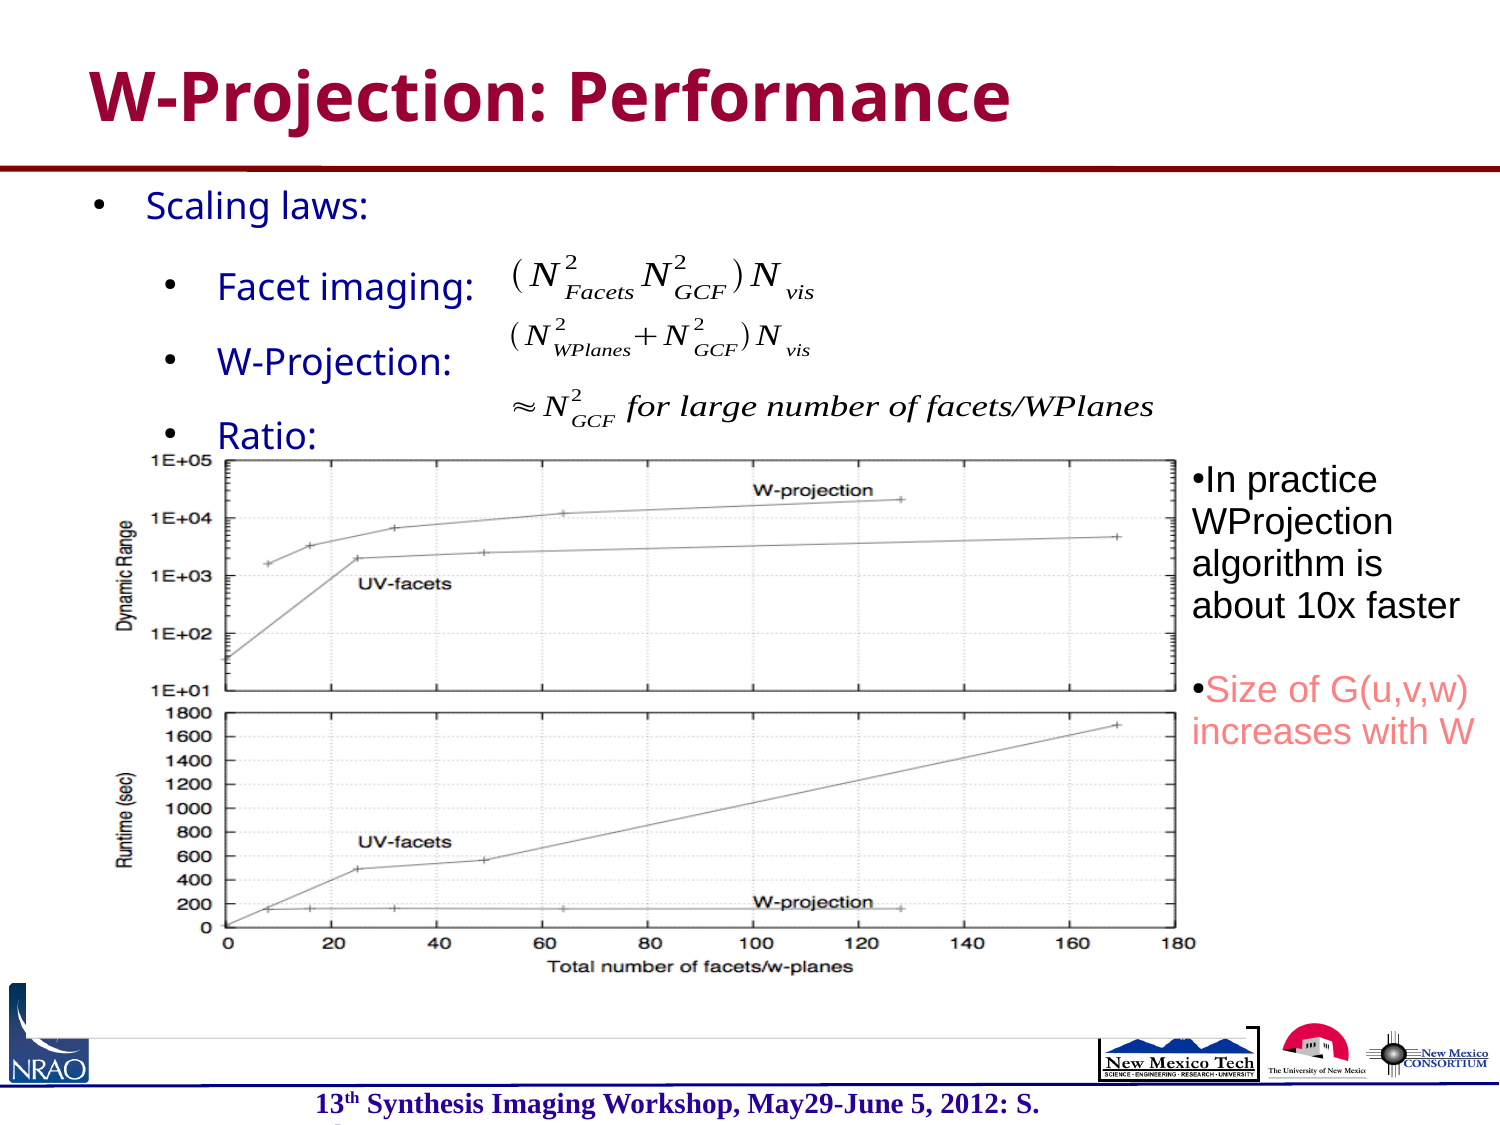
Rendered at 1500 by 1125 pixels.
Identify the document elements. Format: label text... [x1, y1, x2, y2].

picture [0, 172, 1500, 1125]
text_box In practice WProjection algorithm is about 10x faster Size of G(u,v,w) increases with W [1177, 451, 1500, 760]
chart [499, 310, 819, 362]
list Scaling laws: Facet imaging: W-Projection: Ratio: [75, 179, 1426, 503]
title W-Projection: Performance [75, 33, 1426, 157]
chart [499, 381, 1155, 433]
chart [499, 245, 824, 306]
picture [0, 0, 1500, 166]
